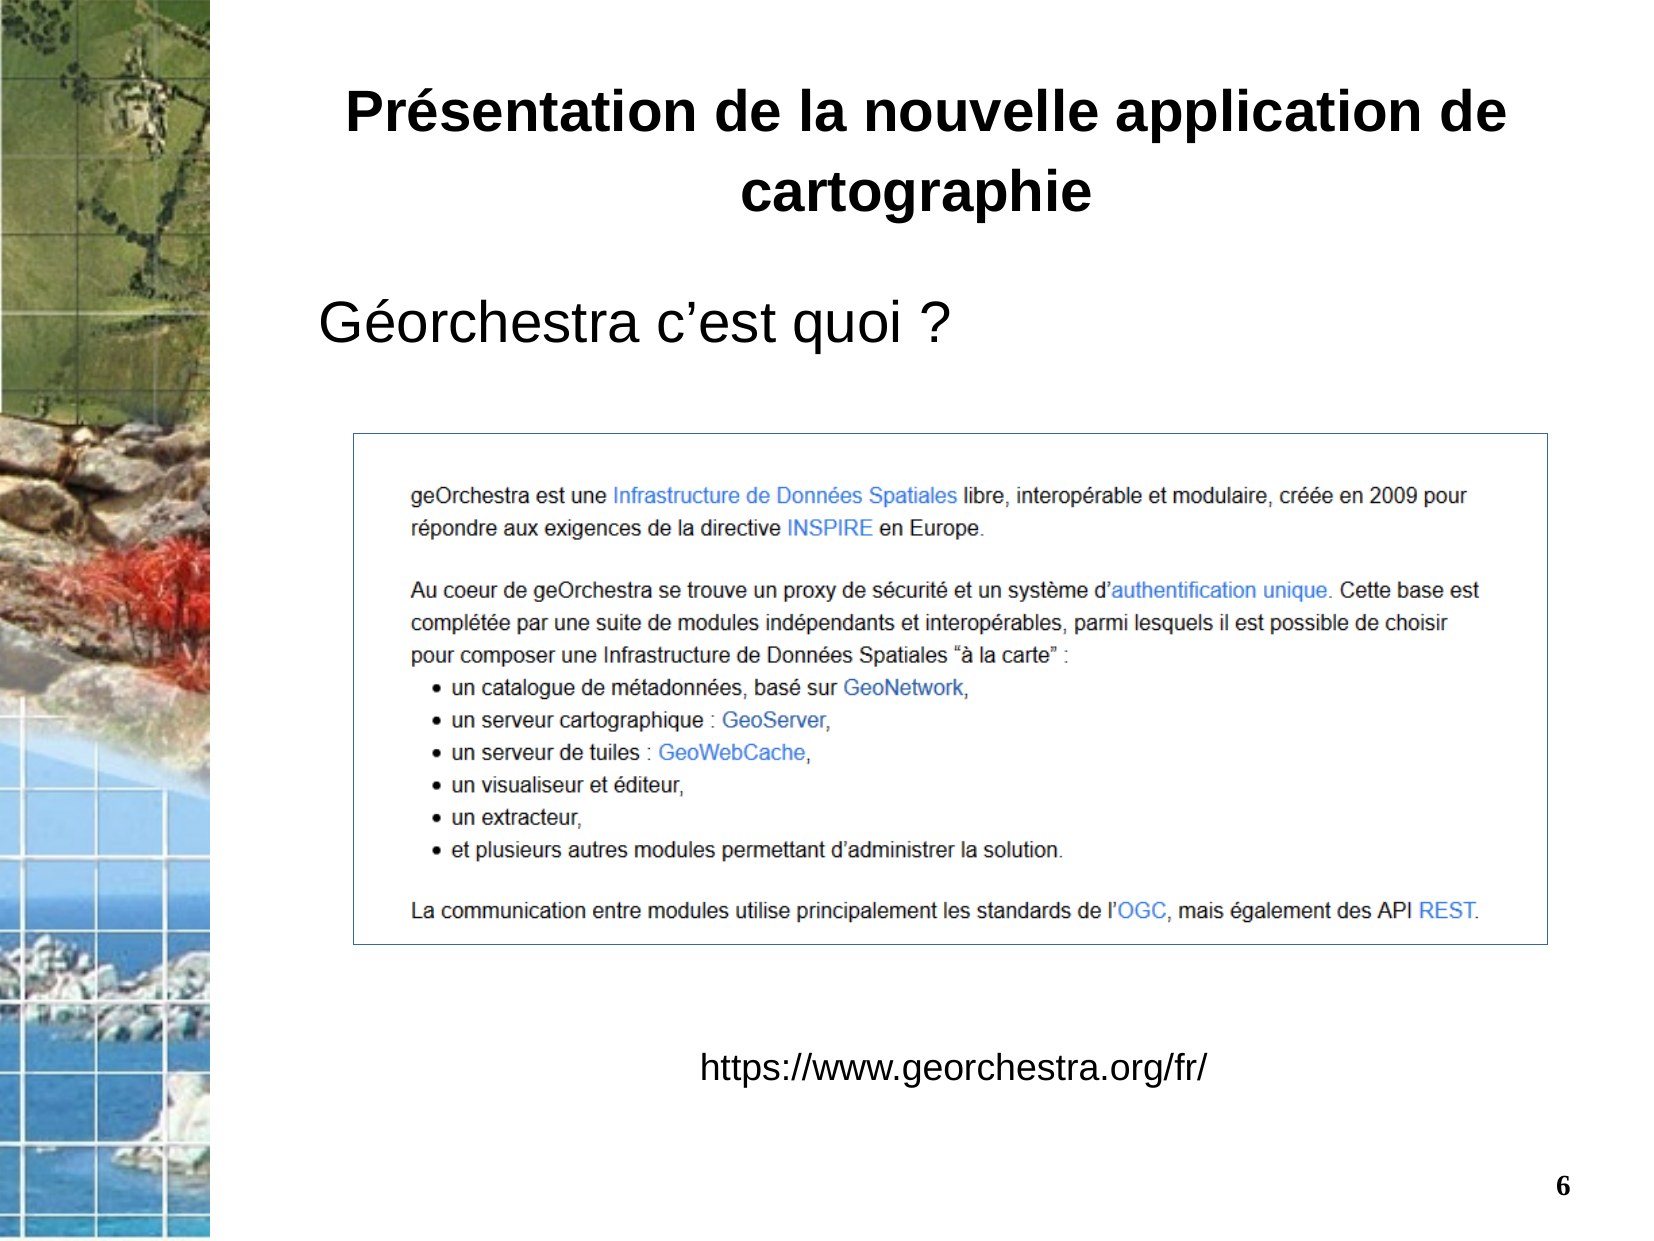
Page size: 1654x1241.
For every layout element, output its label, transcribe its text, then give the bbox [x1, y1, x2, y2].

picture [353, 433, 1548, 945]
picture [0, 0, 210, 1241]
text_box https://www.georchestra.org/fr/ [685, 1039, 1223, 1097]
list Géorchestra c’est quoi ? [248, 290, 1571, 1111]
title Présentation de la nouvelle application de cartographie [248, 49, 1571, 257]
